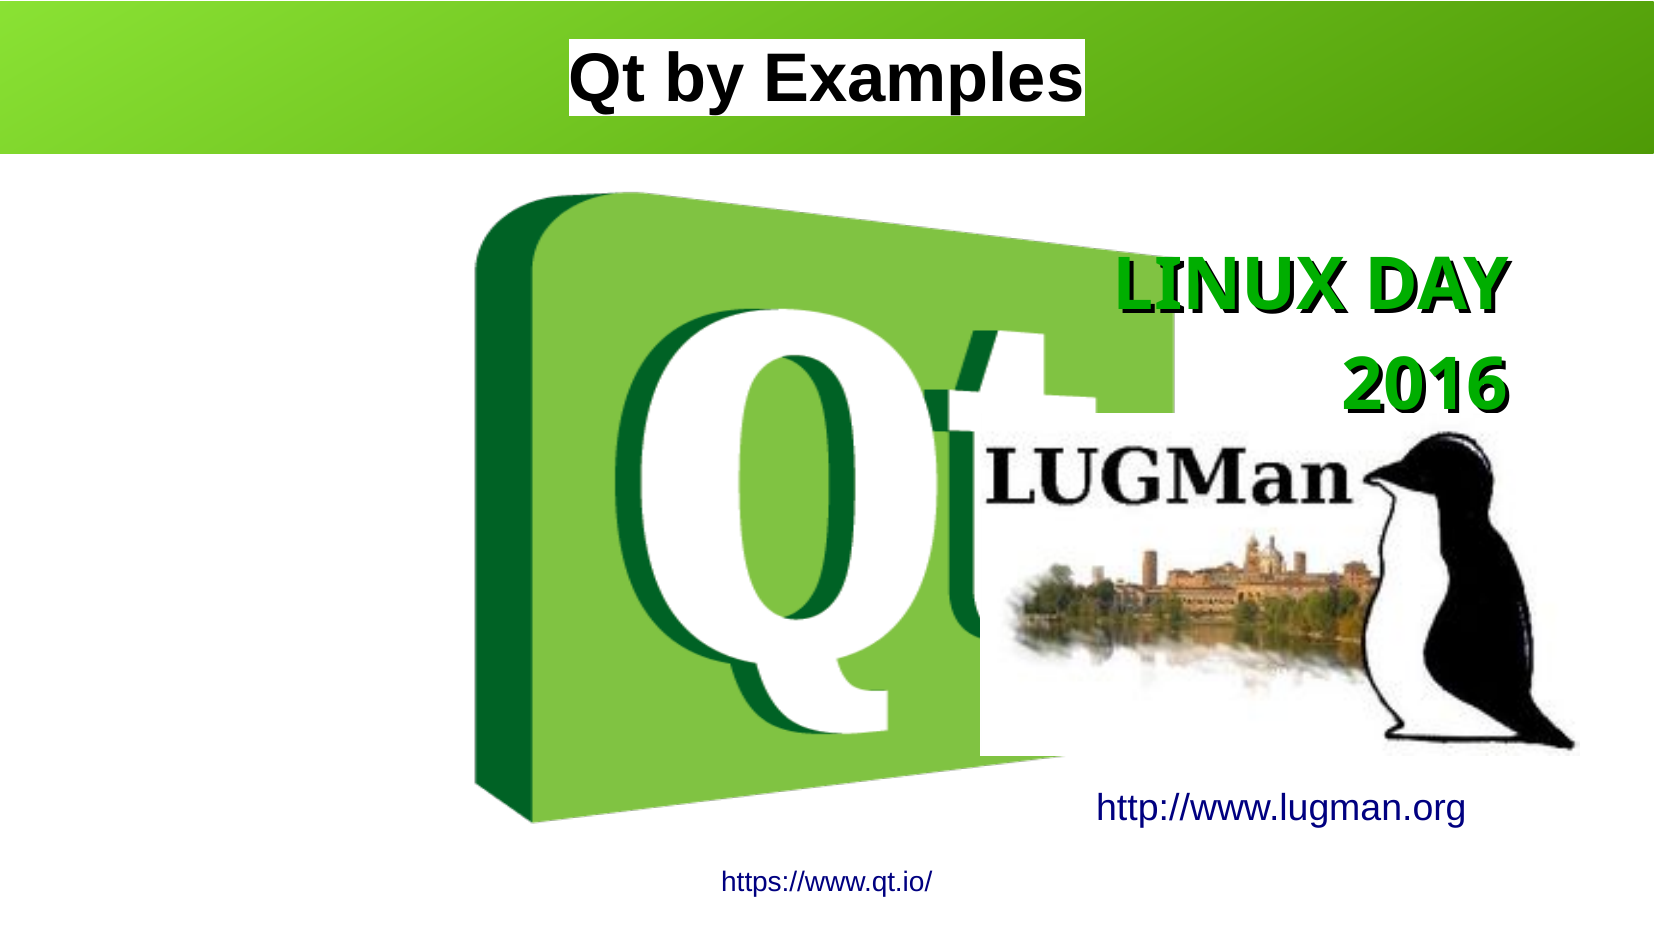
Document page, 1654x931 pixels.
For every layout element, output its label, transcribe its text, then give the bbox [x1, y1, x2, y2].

picture [335, 139, 1580, 877]
text_box LINUX DAY 2016 [1003, 224, 1524, 413]
text_box https://www.qt.io/ [372, 859, 1282, 906]
text_box http://www.lugman.org [980, 779, 1583, 827]
title Qt by Examples [0, 1, 1654, 154]
